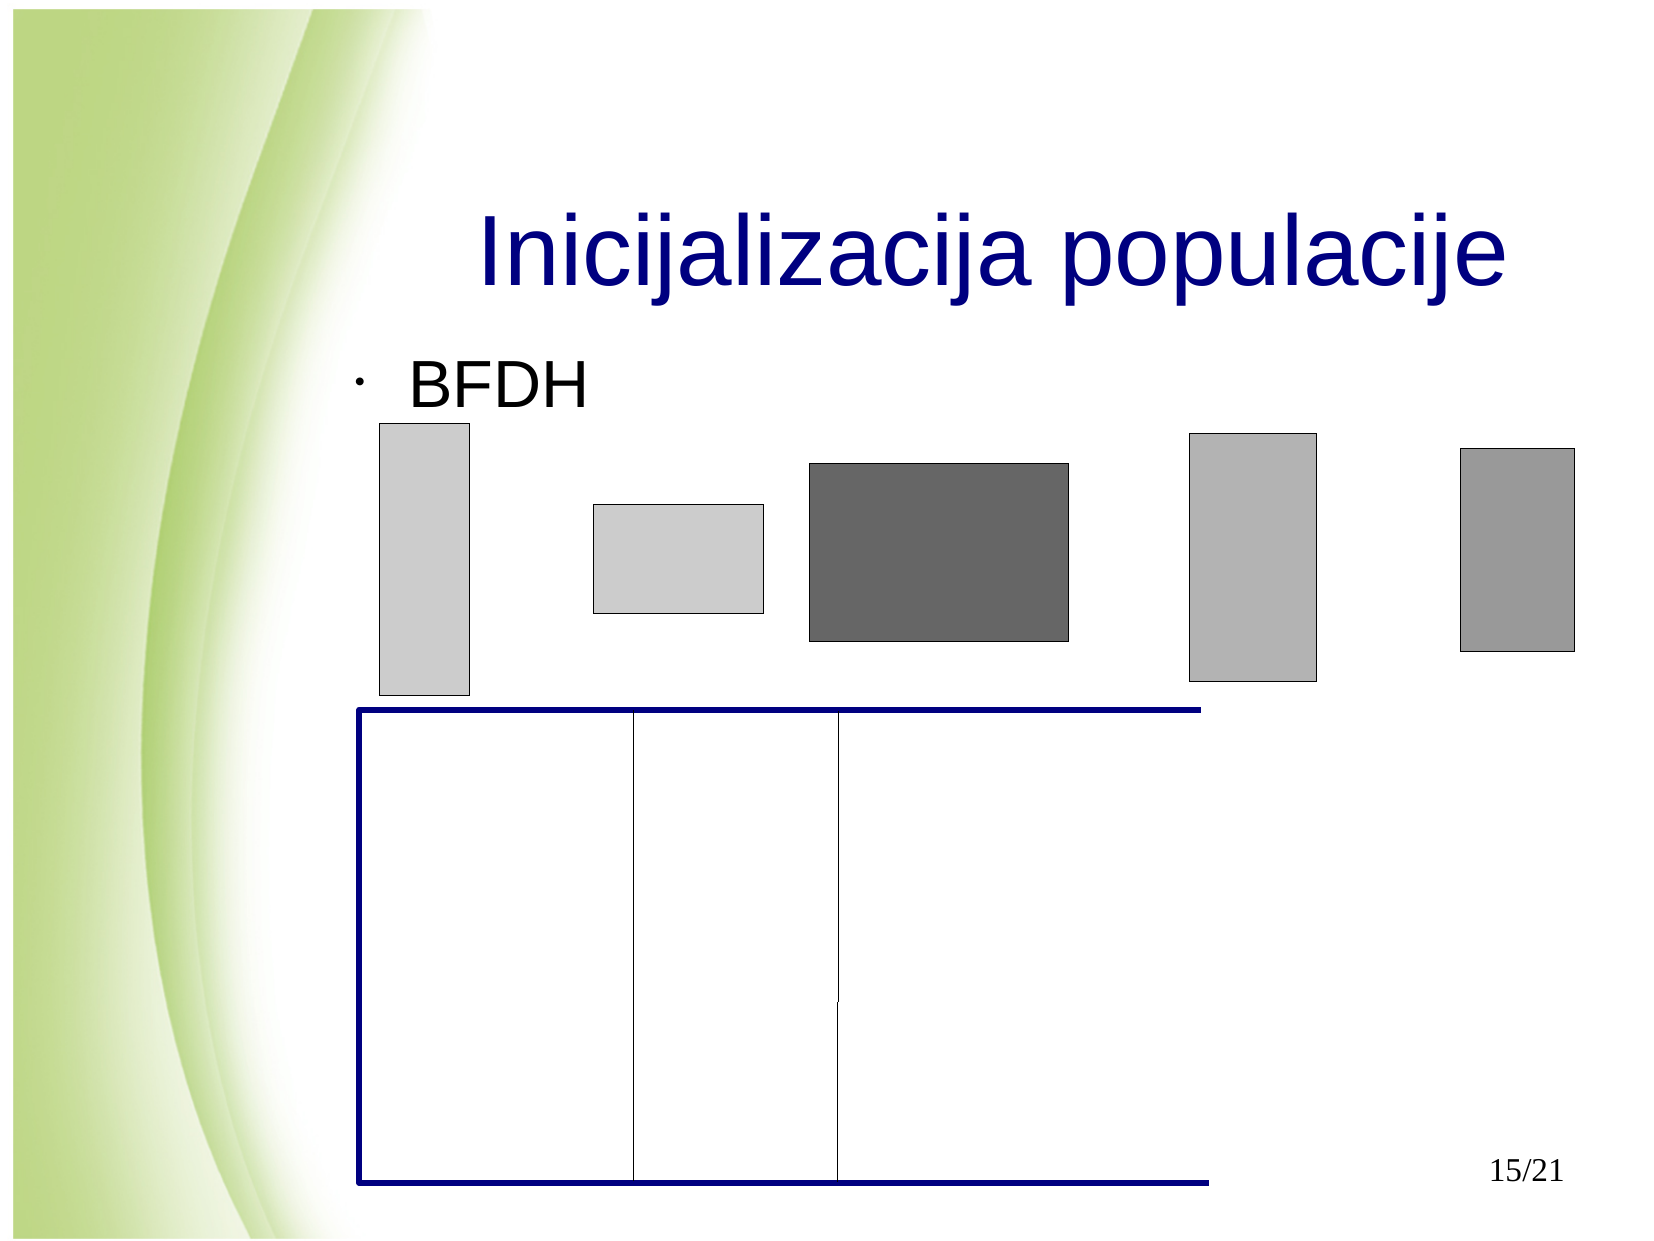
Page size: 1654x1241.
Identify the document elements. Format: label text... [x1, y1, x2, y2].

text_box [809, 463, 1069, 642]
picture [7, 355, 1654, 1241]
text_box [1189, 433, 1317, 682]
text_box [379, 423, 470, 696]
picture [7, 3, 1654, 147]
text_box [593, 504, 764, 614]
text_box BFDH [321, 339, 606, 431]
title Inicijalizacija populacije [0, 147, 1654, 355]
text_box [1460, 448, 1575, 652]
